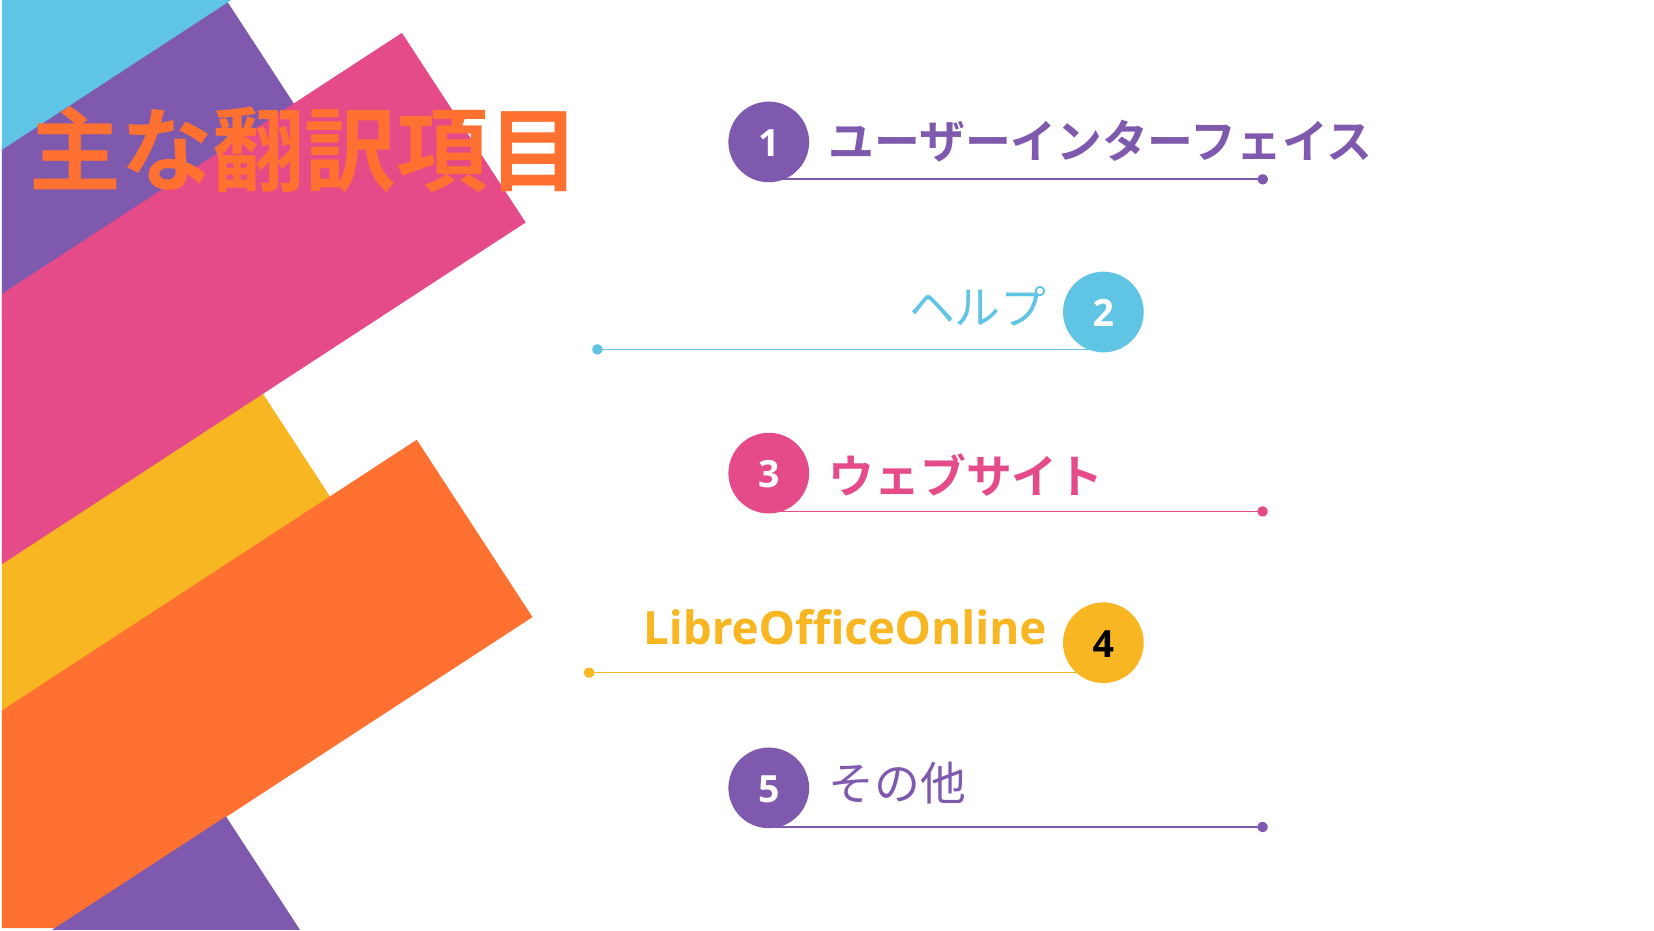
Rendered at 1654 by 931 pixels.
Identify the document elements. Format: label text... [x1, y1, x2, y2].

text_box 5 [728, 747, 810, 829]
title LibreOfficeOnline [472, 562, 1047, 691]
text_box 4 [1063, 602, 1144, 684]
text_box 2 [1063, 271, 1144, 353]
title ウェブサイト [828, 419, 1287, 527]
title その他 [828, 724, 1388, 836]
text_box 1 [728, 101, 810, 183]
text_box [1257, 174, 1268, 185]
title 主な翻訳項目 [29, 59, 668, 230]
title ヘルプ [354, 250, 1047, 358]
text_box 3 [728, 432, 810, 514]
title ユーザーインターフェイス [828, 72, 1418, 205]
